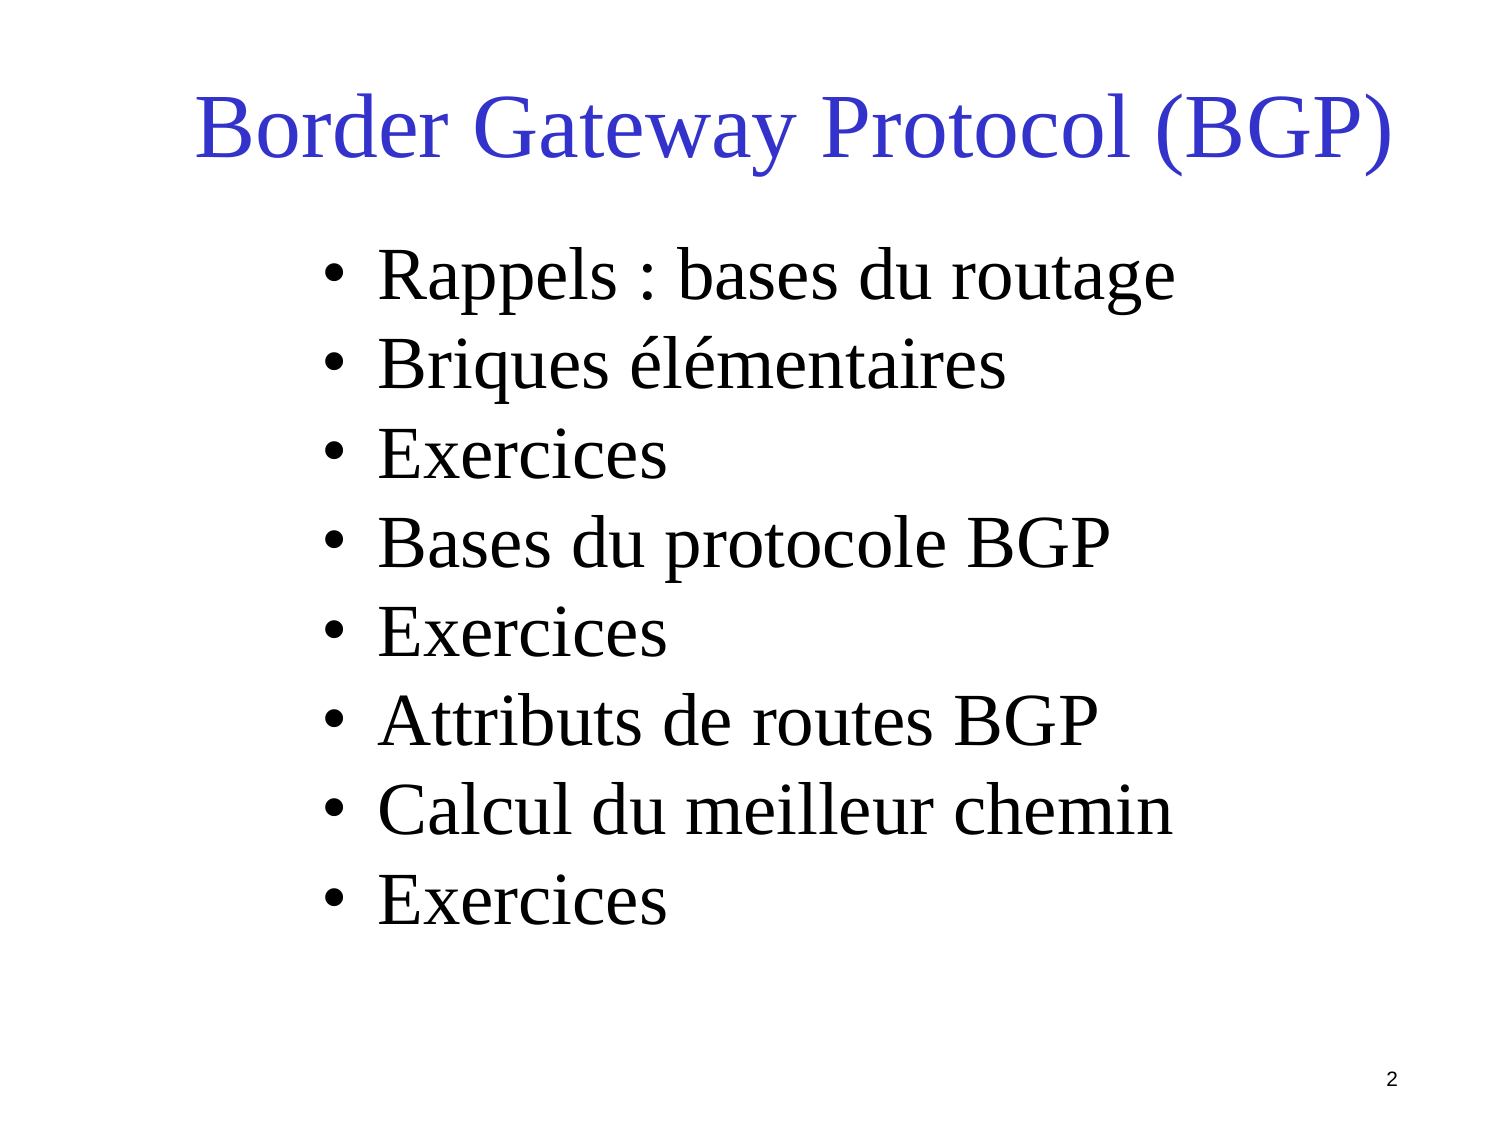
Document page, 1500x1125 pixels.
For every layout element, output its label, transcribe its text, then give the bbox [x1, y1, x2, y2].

title Border Gateway Protocol (BGP) [118, 36, 1495, 224]
list Rappels : bases du routage Briques élémentaires Exercices Bases du protocole BGP Exercices Attributs de routes BGP Calcul du meilleur chemin Exercices [74, 212, 1424, 970]
